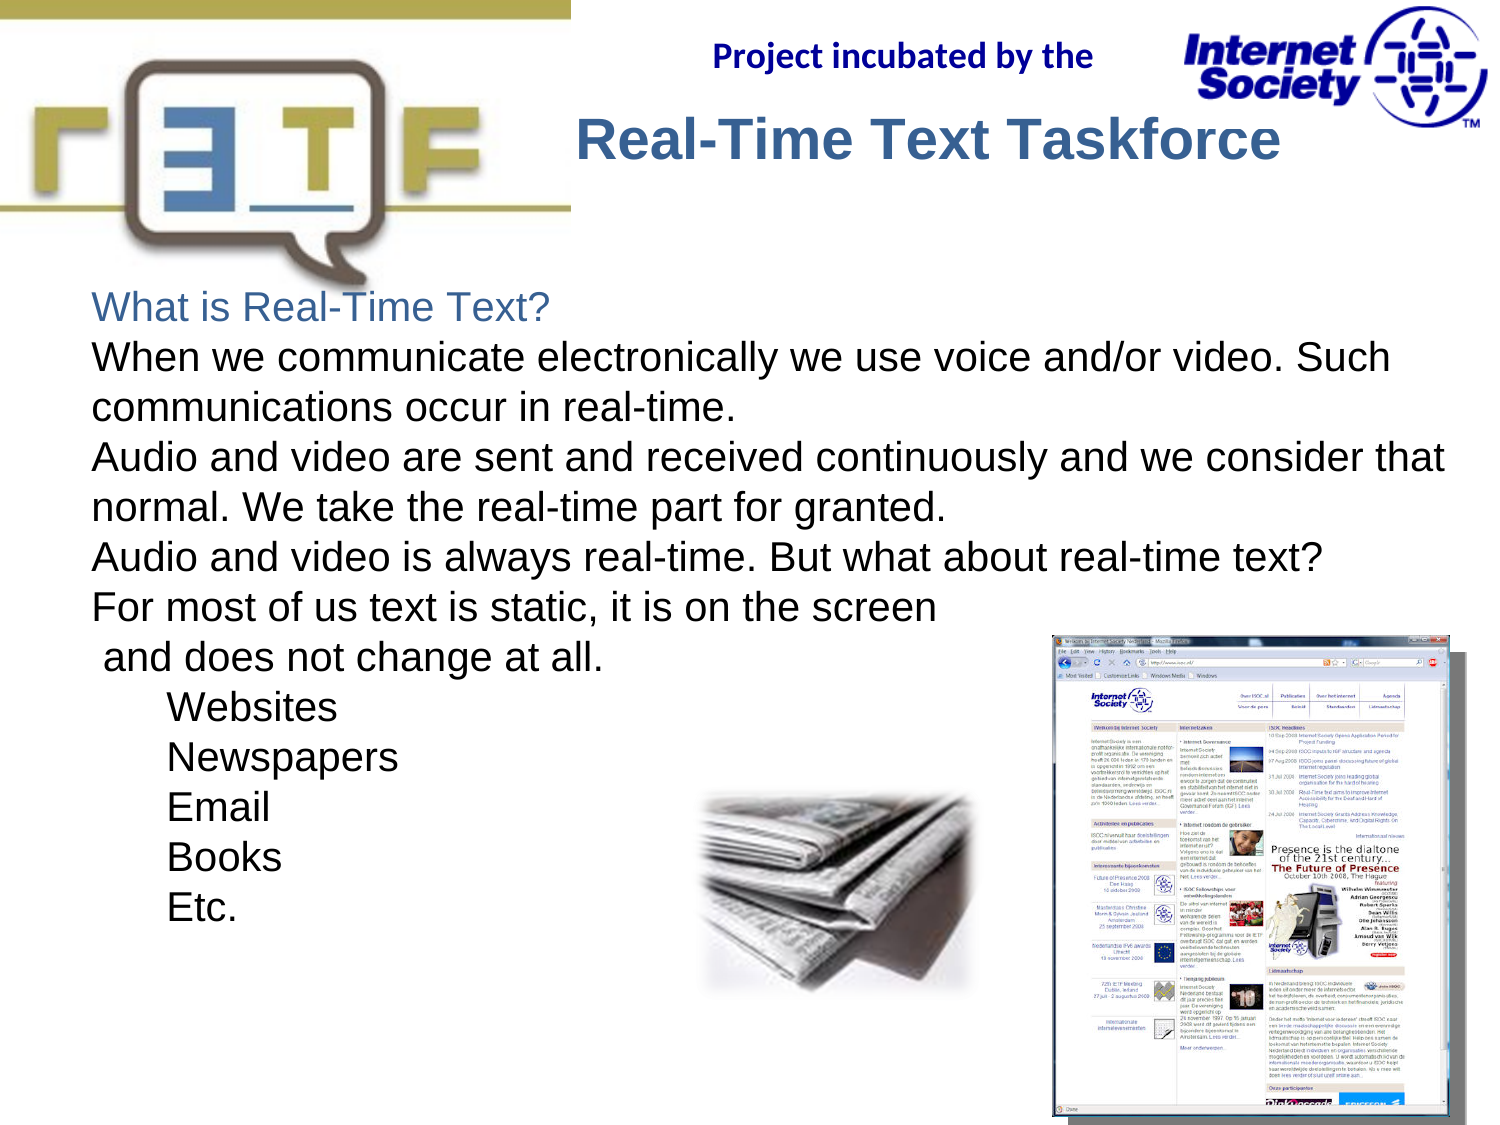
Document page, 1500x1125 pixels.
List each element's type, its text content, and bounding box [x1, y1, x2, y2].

picture [0, 0, 571, 300]
picture [690, 784, 985, 1007]
picture [1052, 635, 1450, 1117]
picture [1183, 5, 1489, 129]
text_box What is Real-Time Text? When we communicate electronically we use voice and/or video. Such communications occur in real-time. Audio and video are sent and received continuously and we consider that normal. We take the real-time part for granted. Audio and video is always real-time. But what about real-time text? For most of us text is static, it is on the screen and does not change at all. Websites Newspapers Email Books Etc. [76, 272, 1500, 1038]
